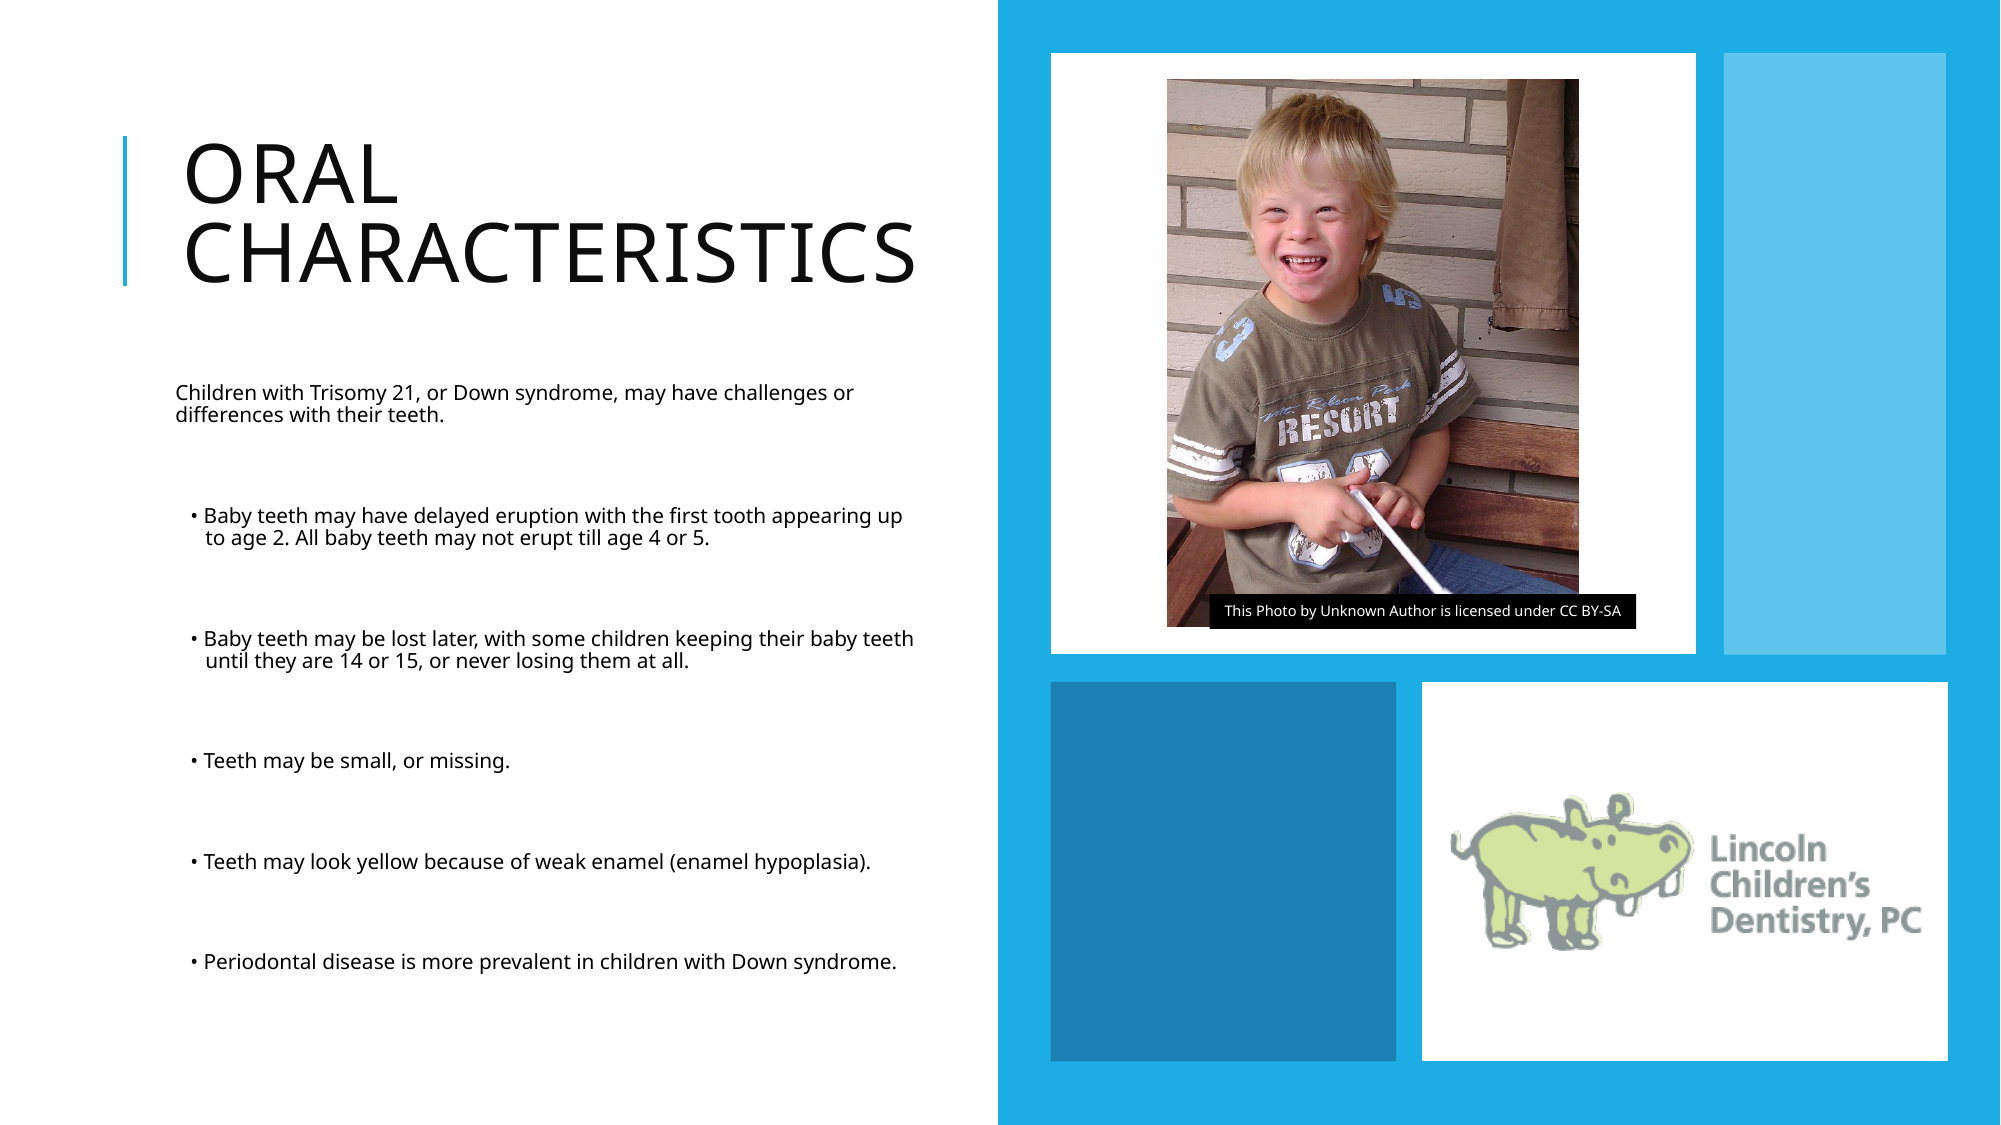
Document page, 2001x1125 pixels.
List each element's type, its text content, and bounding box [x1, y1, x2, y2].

picture [1167, 79, 1579, 627]
picture [1449, 792, 1922, 951]
title Oral characteristics [168, 96, 945, 343]
text_box [998, 0, 2000, 1125]
list Children with Trisomy 21, or Down syndrome, may have challenges or differences with their teeth. • Baby teeth may have delayed eruption with the first tooth appearing up to age 2. All baby teeth may not erupt till age 4 or 5. • Baby teeth may be lost later, with some children keeping their baby teeth until they are 14 or 15, or never losing them at all. • Teeth may be small, or missing. • Teeth may look yellow because of weak enamel (enamel hypoplasia). • Periodontal disease is more prevalent in children with Down syndrome. [168, 375, 932, 1036]
text_box This Photo by Unknown Author is licensed under CC BY-SA [1209, 594, 1579, 627]
